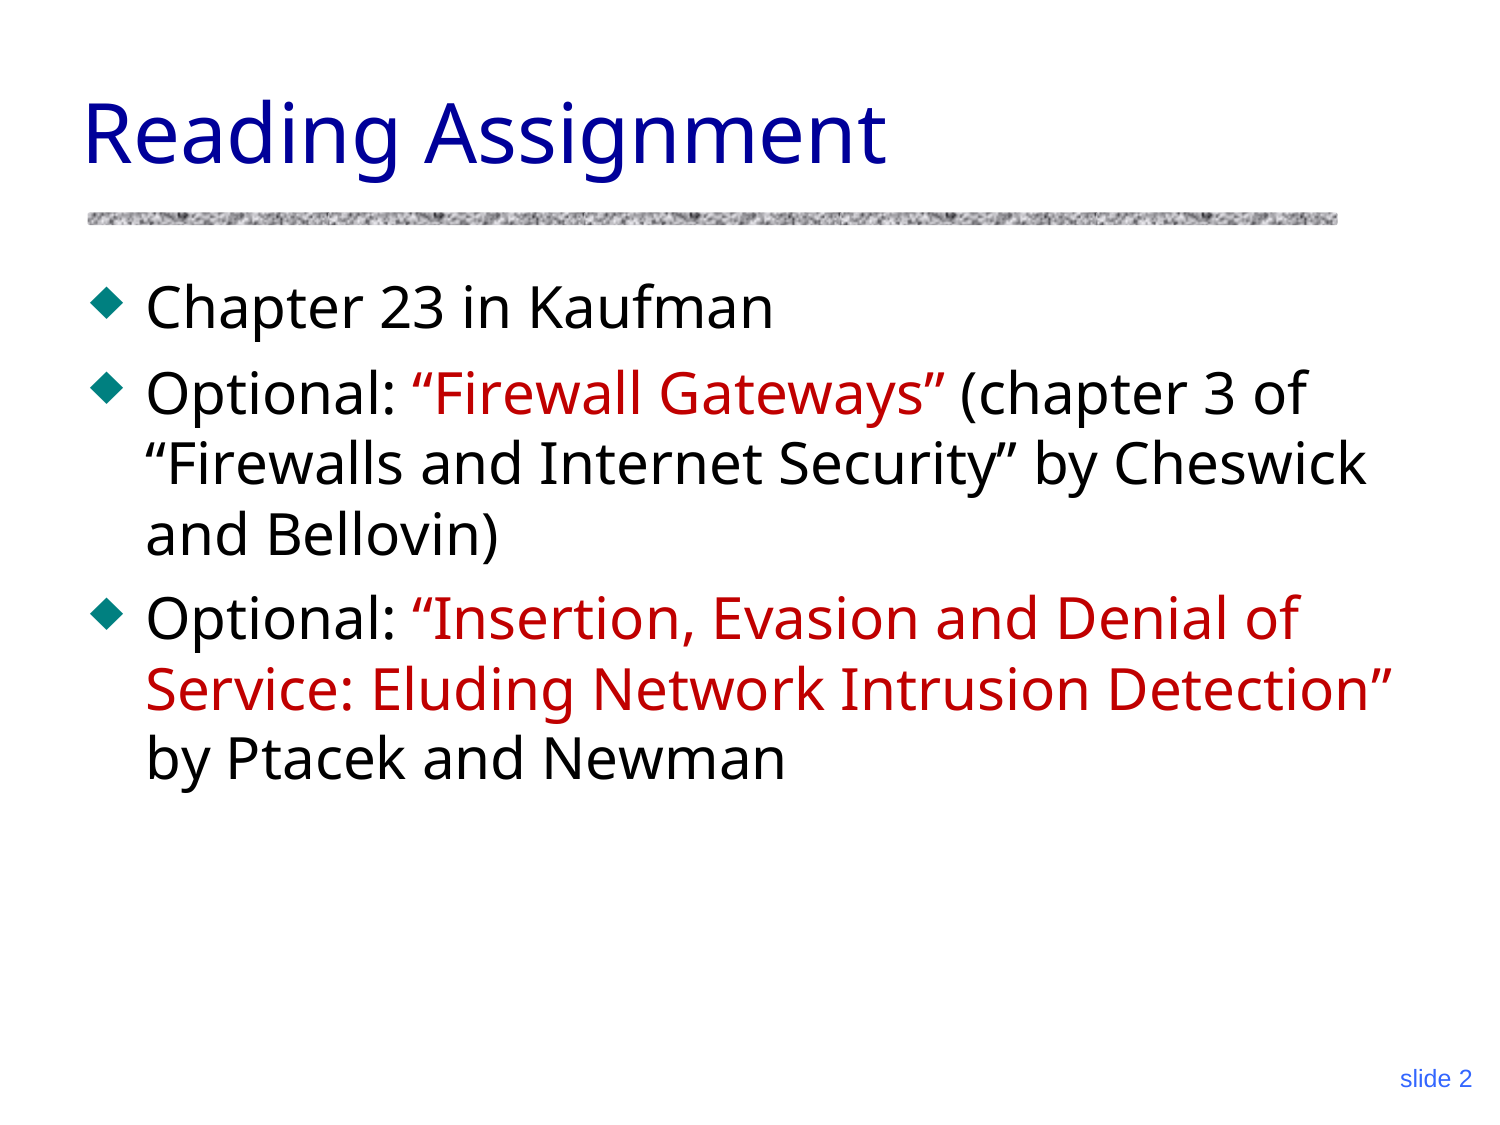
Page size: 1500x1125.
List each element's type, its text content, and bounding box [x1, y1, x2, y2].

text_box Reading Assignment [66, 37, 1351, 188]
picture [87, 212, 1338, 226]
text_box slide <number> [1174, 1025, 1488, 1101]
text_box Chapter 23 in Kaufman Optional: “Firewall Gateways” (chapter 3 of “Firewalls and Internet Security” by Cheswick and Bellovin) Optional: “Insertion, Evasion and Denial of Service: Eluding Network Intrusion Detection” by Ptacek and Newman [74, 262, 1450, 1026]
